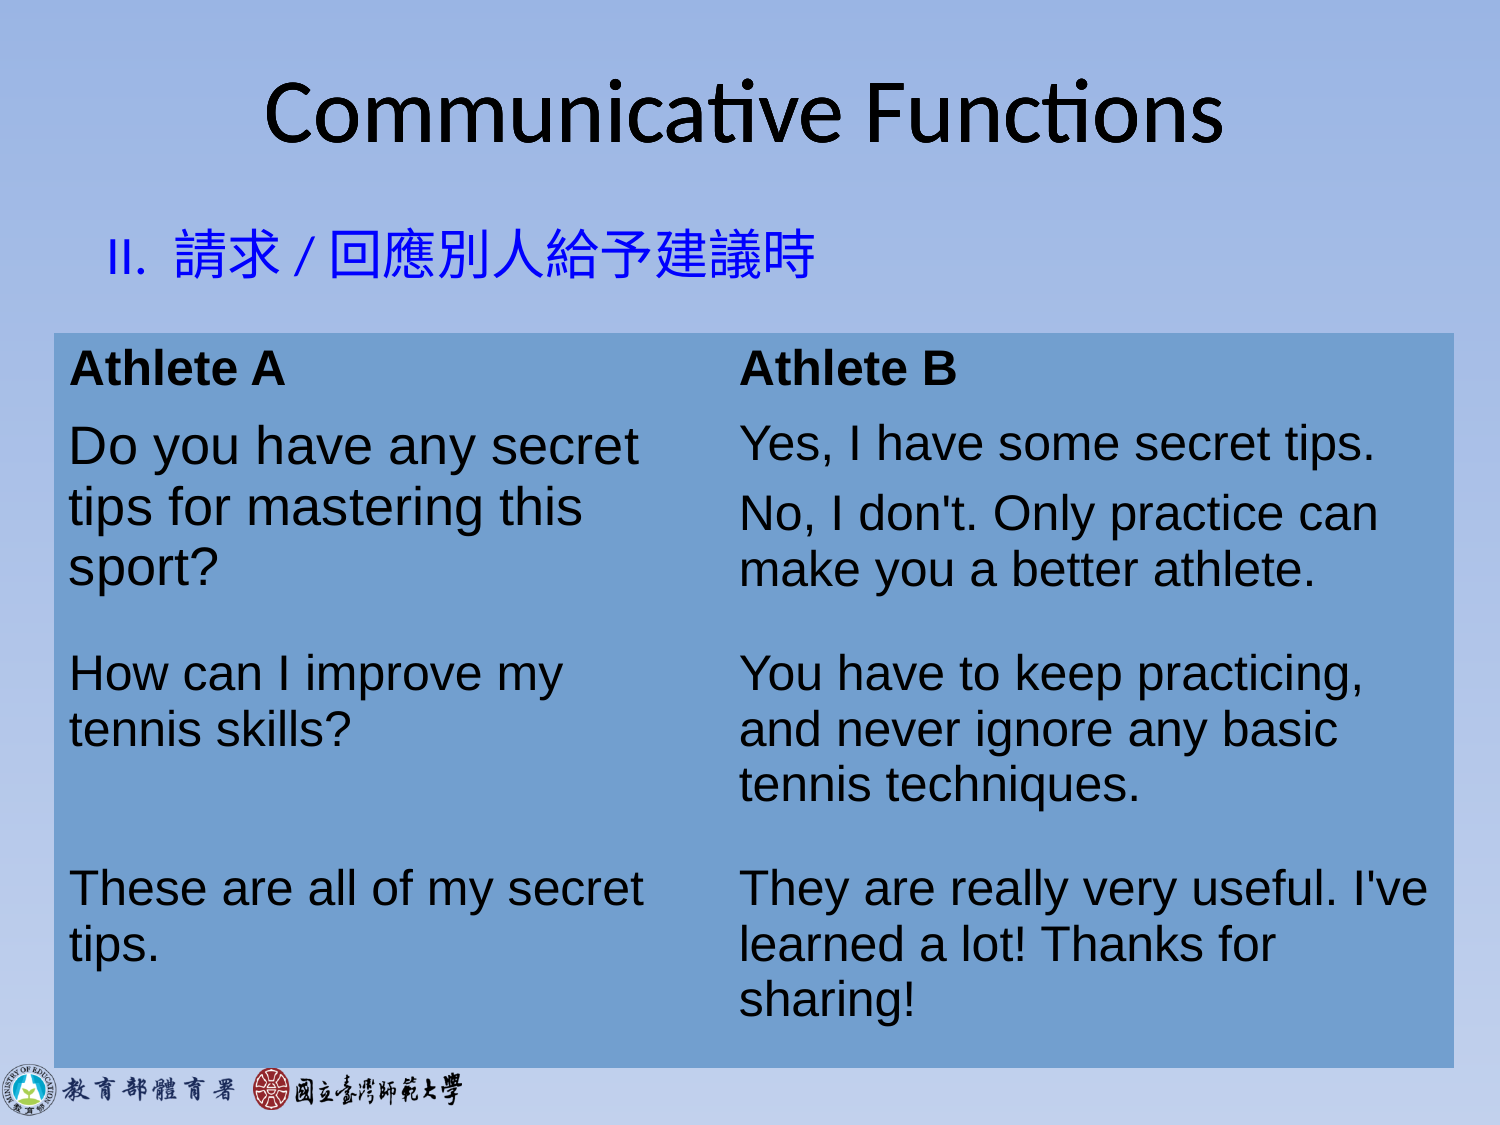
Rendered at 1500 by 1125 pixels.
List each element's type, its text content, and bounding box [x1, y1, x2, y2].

list II. 請求/回應別人給予建議時 [35, 212, 1430, 956]
table_cell These are all of my secret tips. [54, 853, 724, 1068]
table_cell Yes, I have some secret tips. No, I don't. Only practice can make you a better athlete. [724, 408, 1454, 638]
table_cell They are really very useful. I've learned a lot! Thanks for sharing! [724, 853, 1454, 1068]
table_cell How can I improve my tennis skills? [54, 638, 724, 853]
table_cell You have to keep practicing, and never ignore any basic tennis techniques. [724, 638, 1454, 853]
title Communicative Functions [70, 11, 1421, 200]
table_header Athlete B [724, 333, 1454, 408]
table_cell Do you have any secret tips for mastering this sport? [54, 408, 724, 638]
table_header Athlete A [54, 333, 724, 408]
